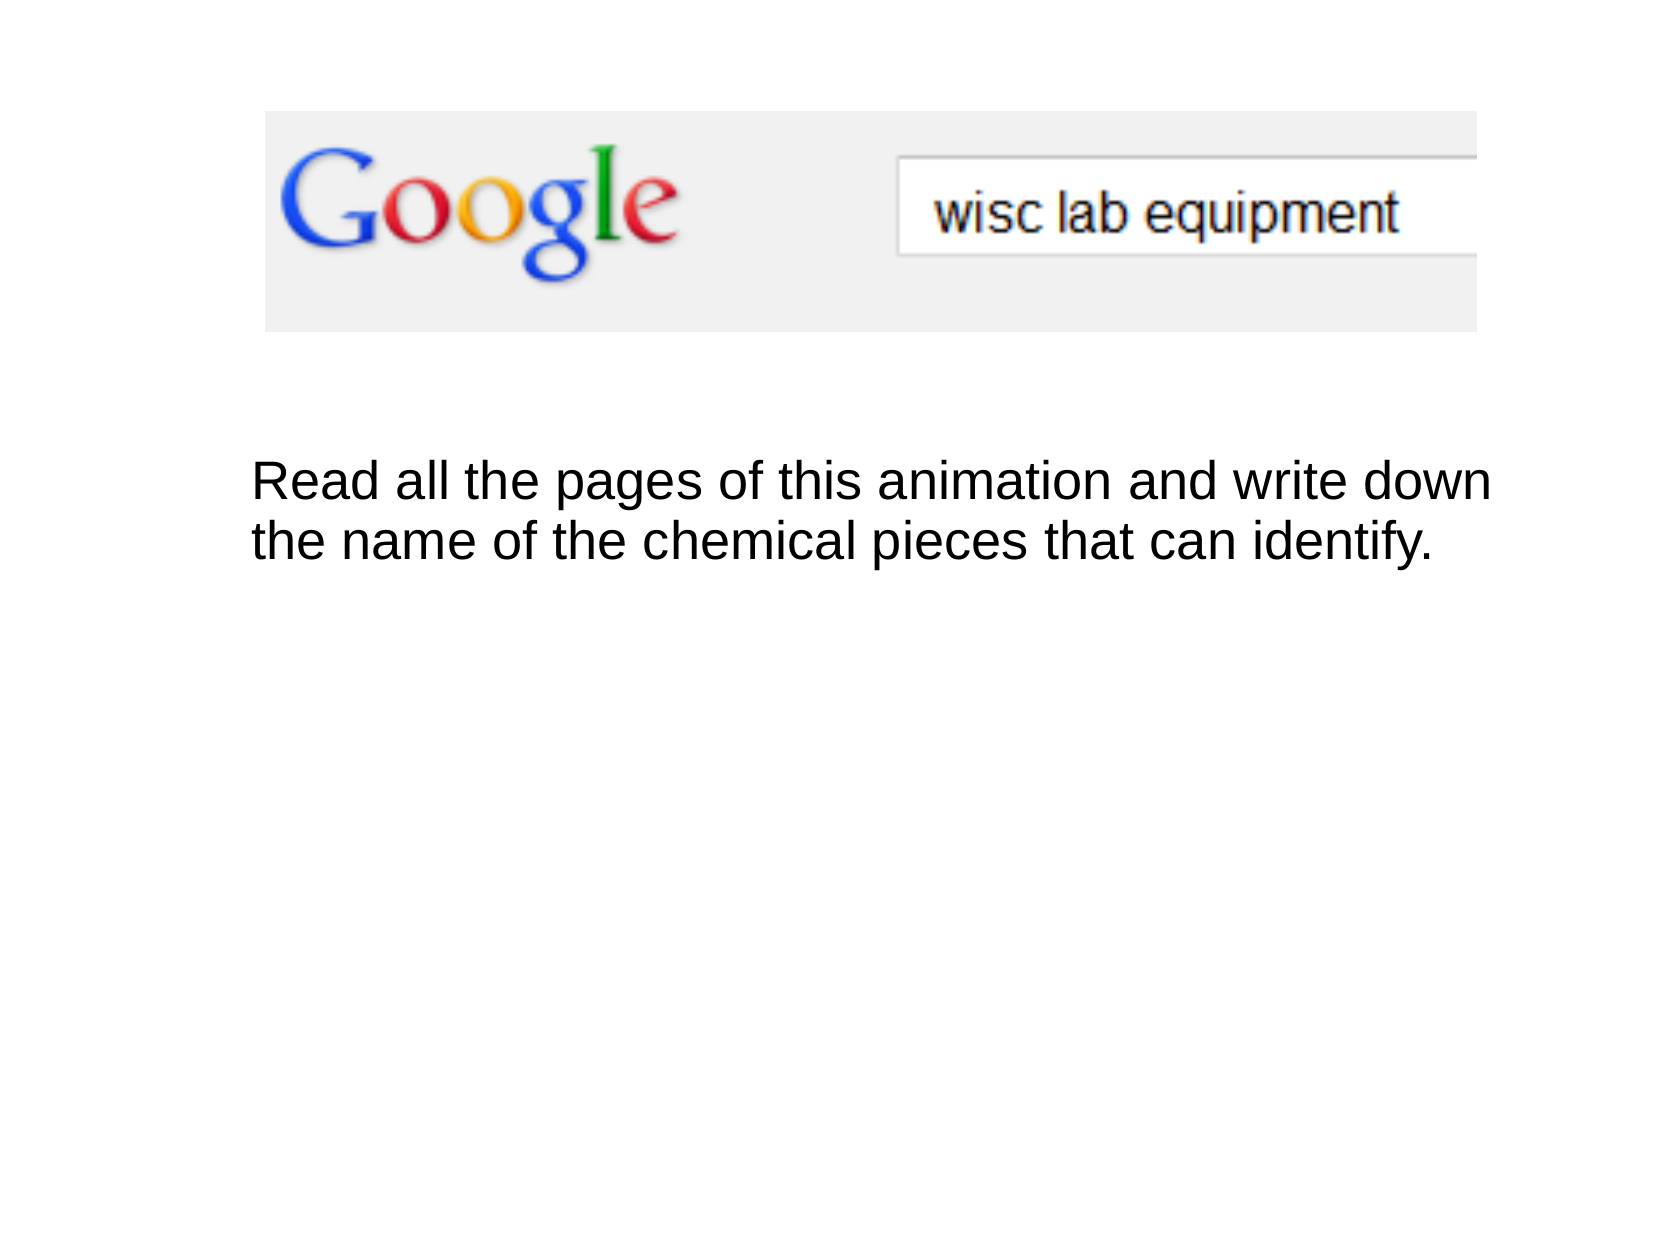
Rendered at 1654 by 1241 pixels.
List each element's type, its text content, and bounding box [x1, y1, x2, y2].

text_box Read all the pages of this animation and write down the name of the chemical pieces that can identify. [236, 442, 1595, 621]
picture [265, 111, 1477, 332]
